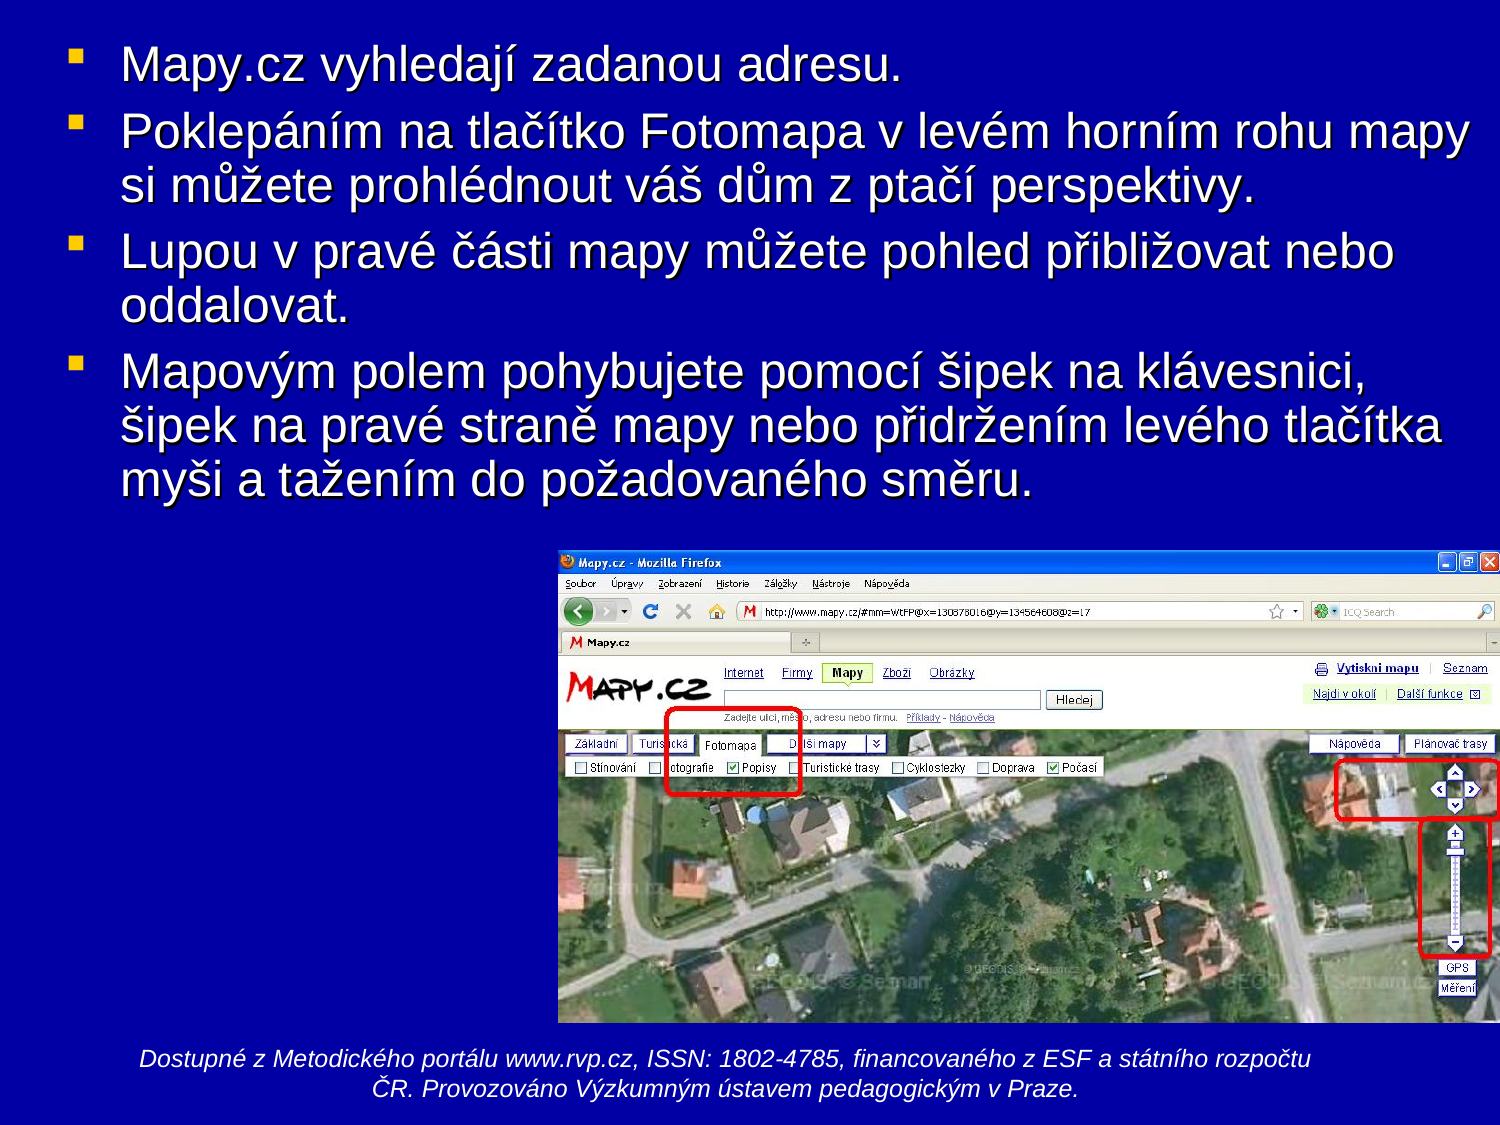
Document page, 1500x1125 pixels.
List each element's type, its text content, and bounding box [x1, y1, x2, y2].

text_box Dostupné z Metodického portálu www.rvp.cz, ISSN: 1802-4785, financovaného z ESF a státního rozpočtu ČR. Provozováno Výzkumným ústavem pedagogickým v Praze. [105, 1042, 1348, 1103]
list Mapy.cz vyhledají zadanou adresu. Poklepáním na tlačítko Fotomapa v levém horním rohu mapy si můžete prohlédnout váš dům z ptačí perspektivy. Lupou v pravé části mapy můžete pohled přibližovat nebo oddalovat. Mapovým polem pohybujete pomocí šipek na klávesnici, šipek na pravé straně mapy nebo přidržením levého tlačítka myši a tažením do požadovaného směru. [49, 31, 1500, 610]
picture [558, 550, 1500, 1023]
